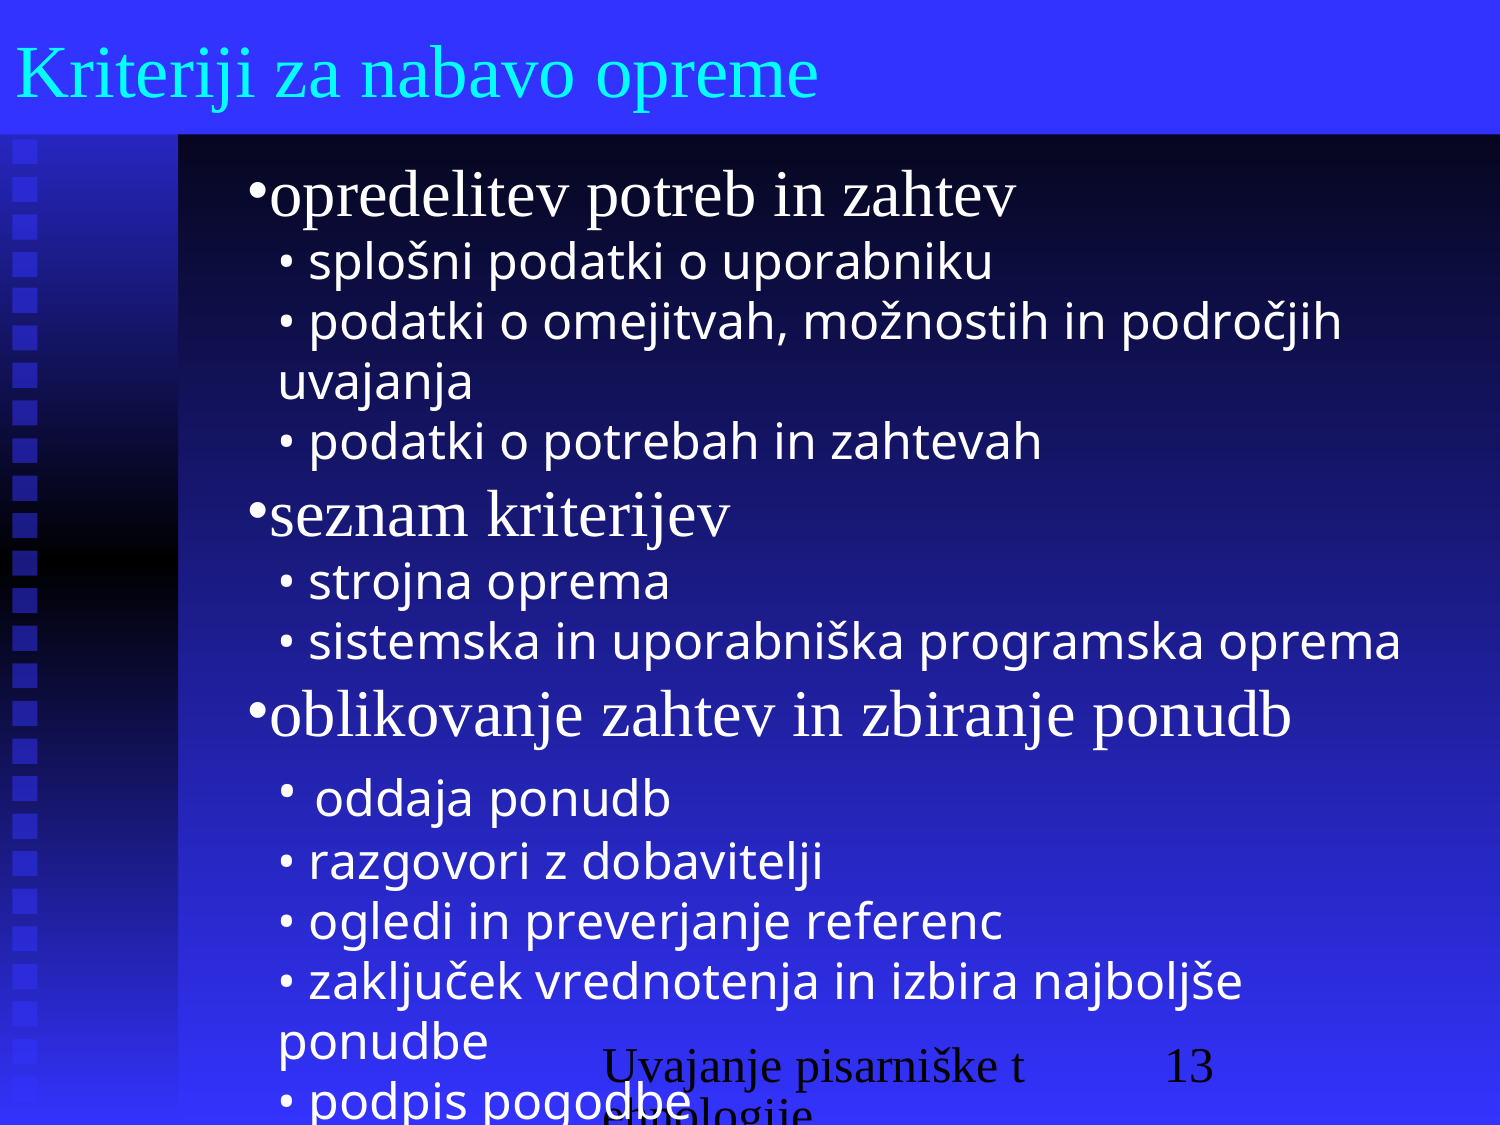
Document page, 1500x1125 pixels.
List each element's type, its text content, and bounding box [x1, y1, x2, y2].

title Kriteriji za nabavo opreme [0, 0, 1500, 135]
text_box opredelitev potreb in zahtev splošni podatki o uporabniku podatki o omejitvah, možnostih in področjih uvajanja podatki o potrebah in zahtevah seznam kriterijev strojna oprema sistemska in uporabniška programska oprema oblikovanje zahtev in zbiranje ponudb oddaja ponudb razgovori z dobavitelji ogledi in preverjanje referenc zaključek vrednotenja in izbira najboljše ponudbe podpis pogodbe [168, 142, 1430, 1125]
